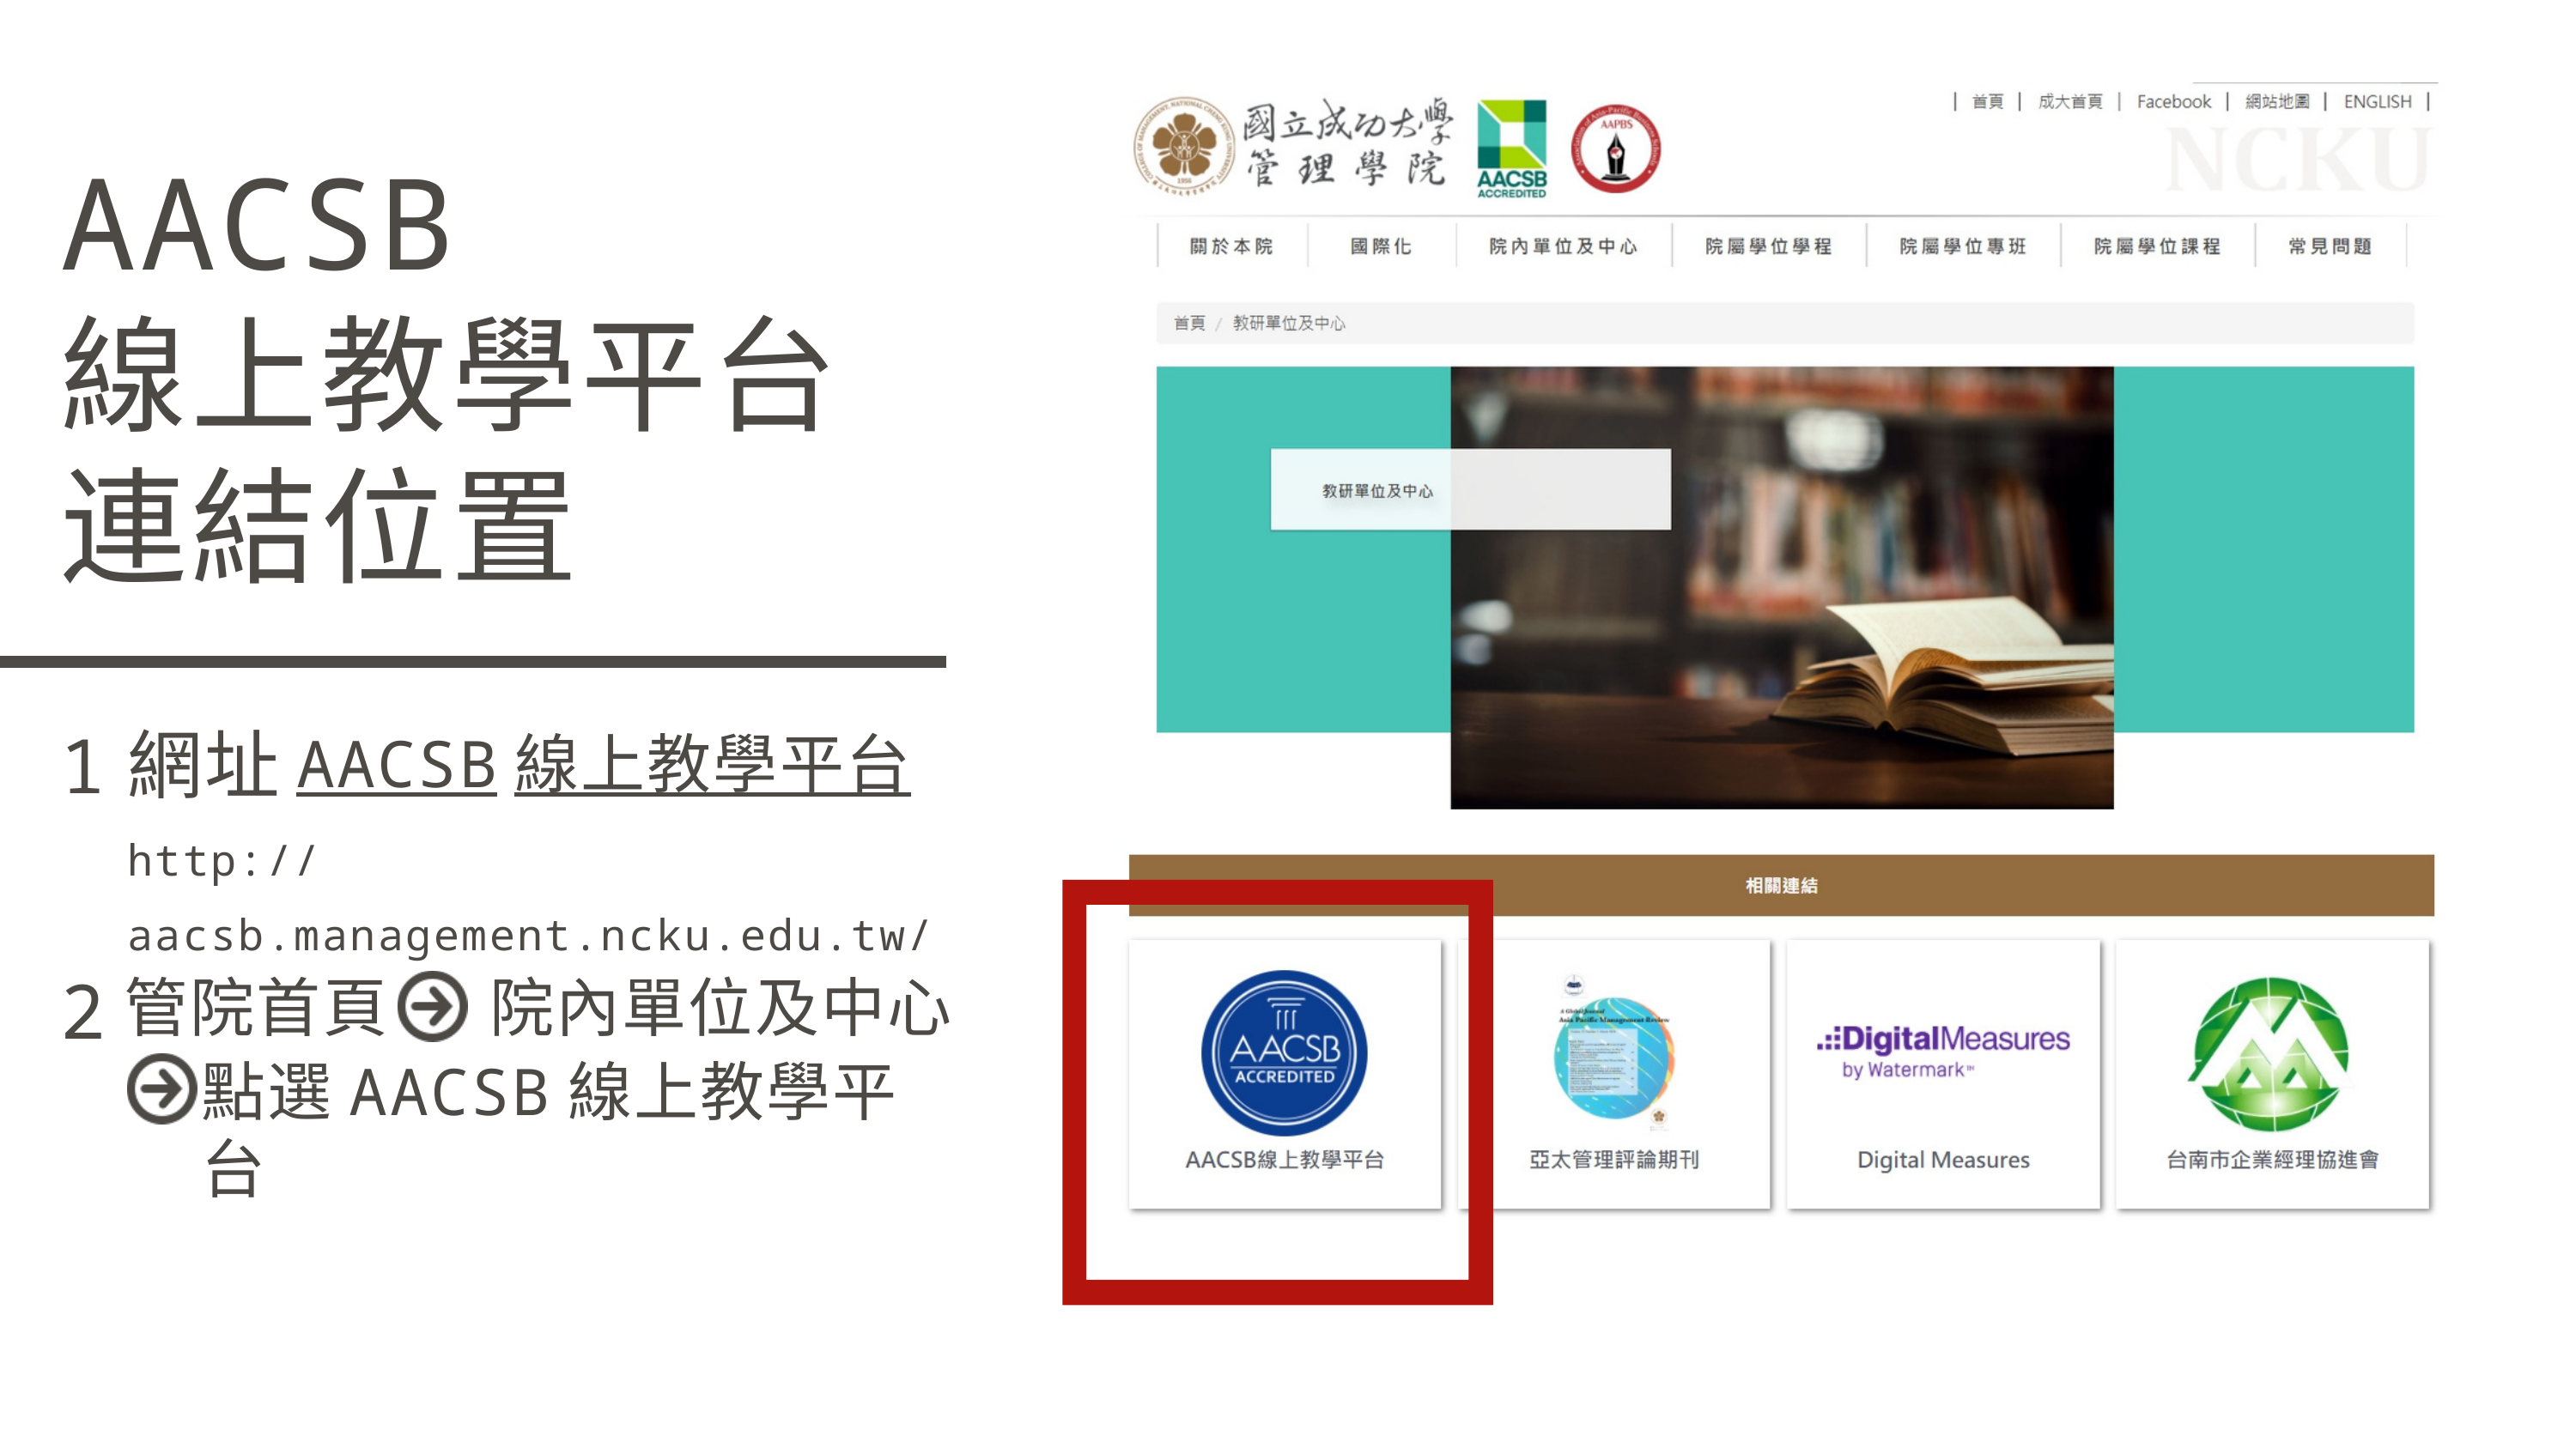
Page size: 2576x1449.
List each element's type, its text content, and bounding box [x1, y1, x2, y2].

picture [127, 1053, 197, 1125]
text_box 2 [60, 961, 128, 1057]
text_box AACSB線上教學平台 [297, 723, 972, 803]
picture [1099, 905, 1468, 1254]
text_box 院內單位及中心 [489, 967, 996, 1046]
text_box 網址 [128, 718, 297, 809]
picture [1099, 82, 2476, 1254]
text_box [1062, 879, 1493, 1306]
text_box 管院首頁 [128, 967, 409, 1046]
text_box http://aacsb.management.ncku.edu.tw/ [127, 809, 996, 886]
picture [409, 971, 468, 1042]
text_box 1 [60, 716, 128, 811]
text_box 點選AACSB線上教學平台 [201, 1051, 920, 1129]
text_box AACSB 線上教學平台 連結位置 [60, 143, 863, 604]
text_box [0, 656, 946, 668]
